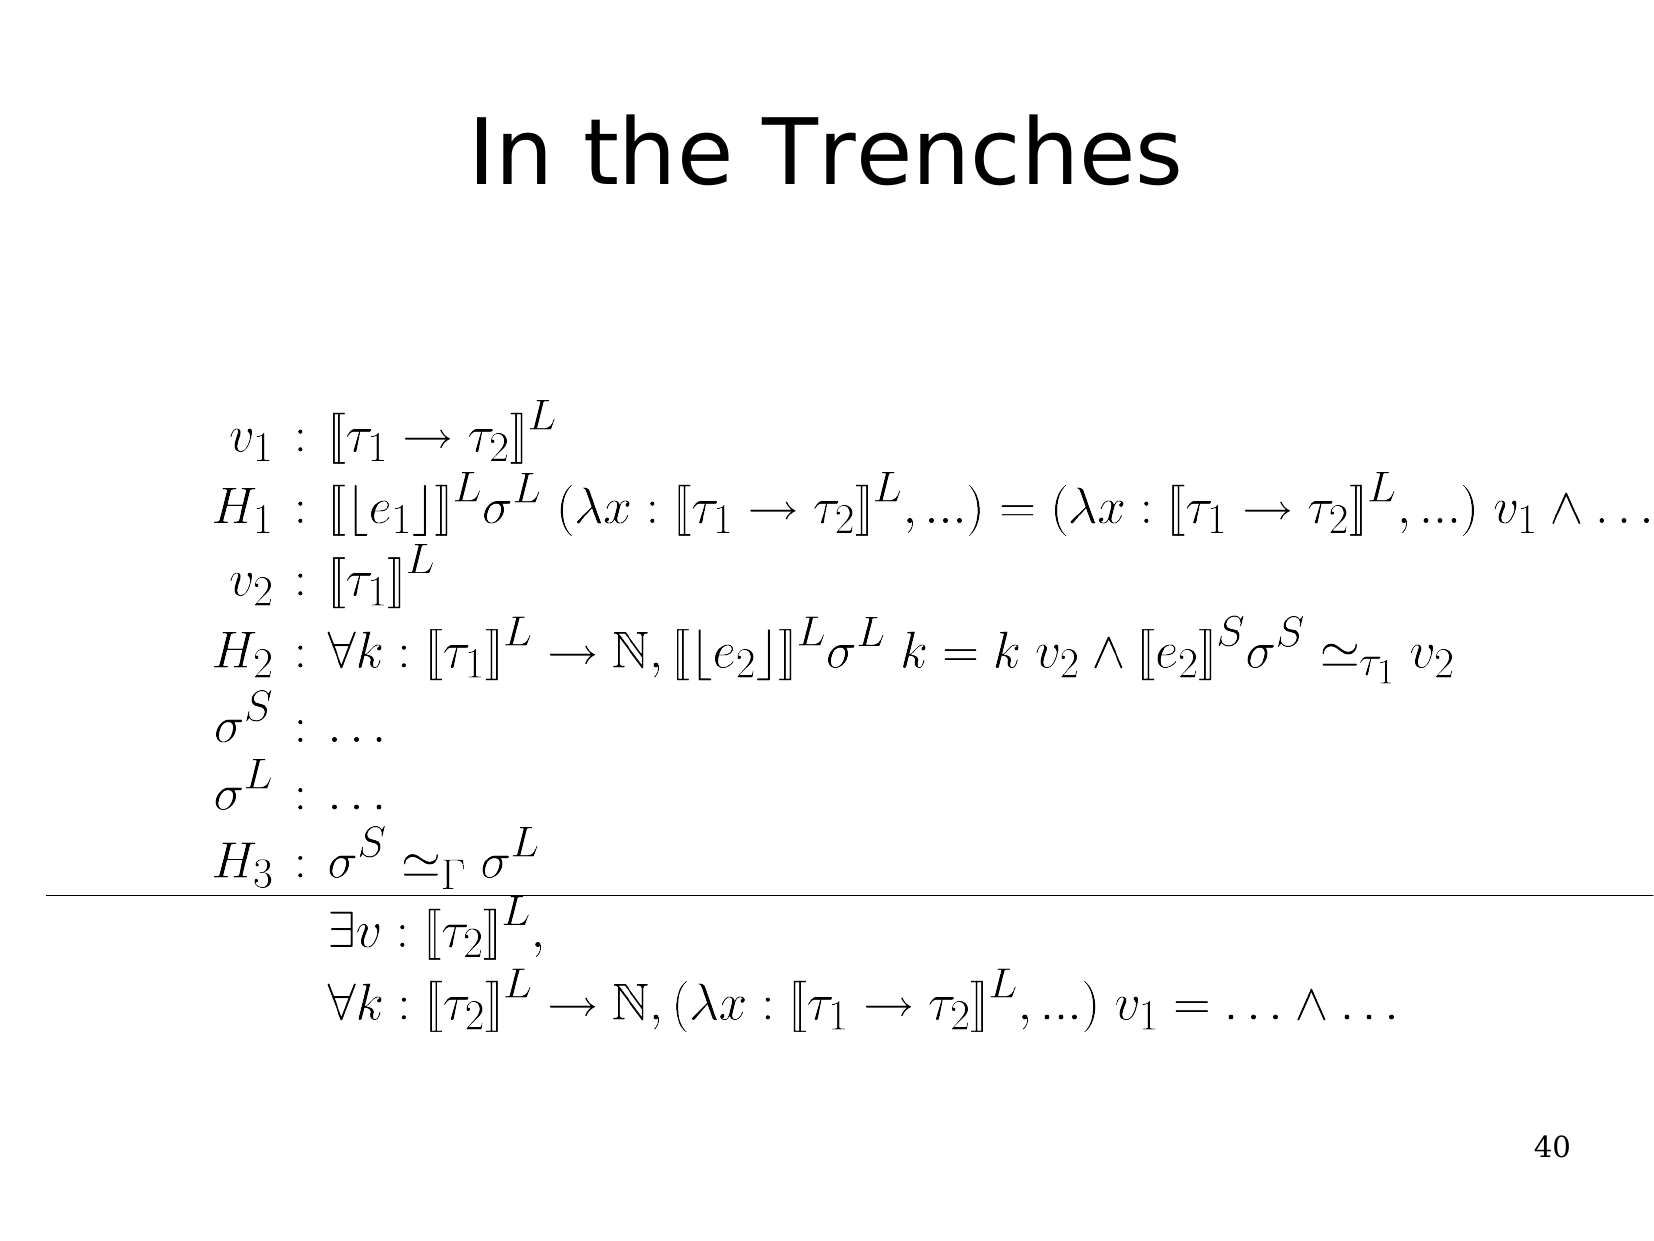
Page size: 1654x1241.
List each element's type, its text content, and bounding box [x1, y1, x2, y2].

title In the Trenches [82, 56, 1571, 250]
picture [46, 400, 1654, 1032]
